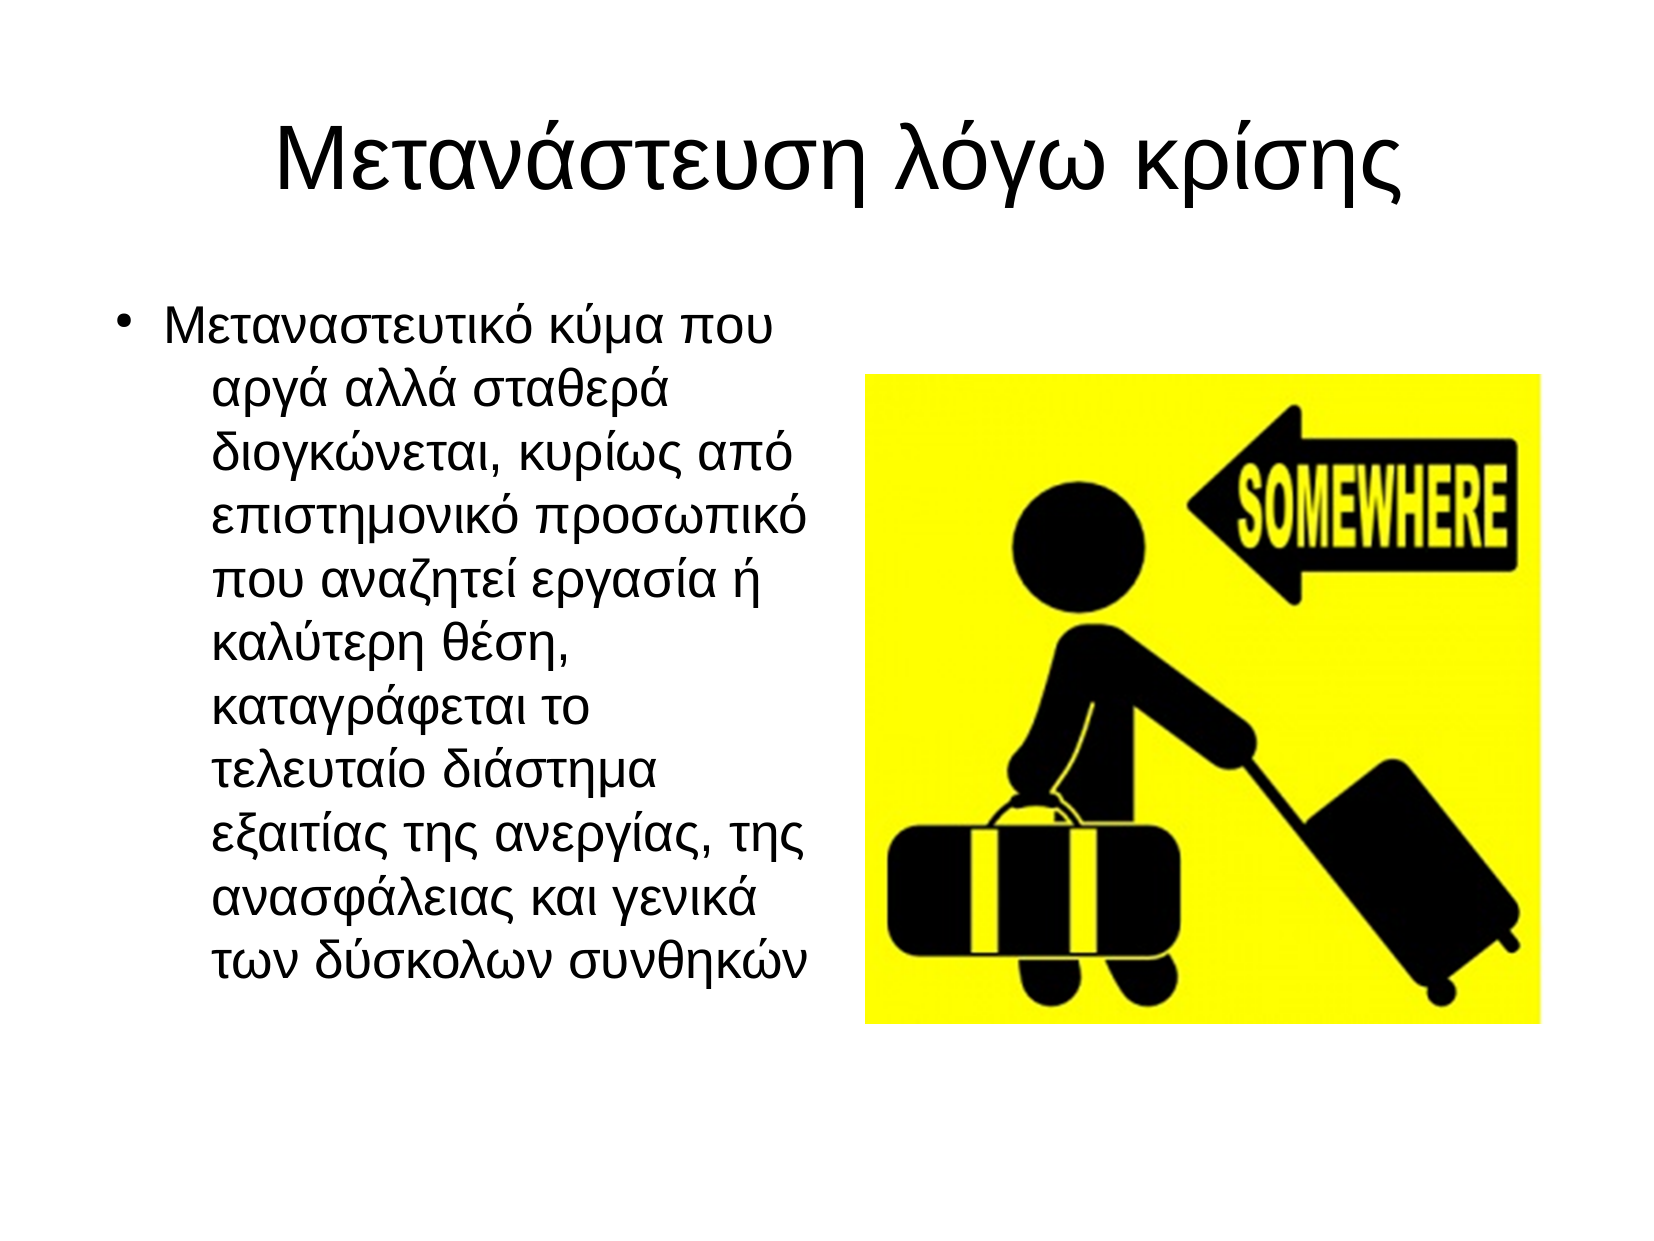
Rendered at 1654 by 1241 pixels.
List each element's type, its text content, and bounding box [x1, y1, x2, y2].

list Μεταναστευτικό κύμα που αργά αλλά σταθερά διογκώνεται, κυρίως από επιστημονικό προσωπικό που αναζητεί εργασία ή καλύτερη θέση, καταγράφεται το τελευταίο διάστημα εξαιτίας της ανεργίας, της ανασφάλειας και γενικά των δύσκολων συνθηκών [82, 290, 815, 1109]
title Μετανάστευση λόγω κρίσης [82, 49, 1571, 257]
picture [865, 374, 1545, 1024]
